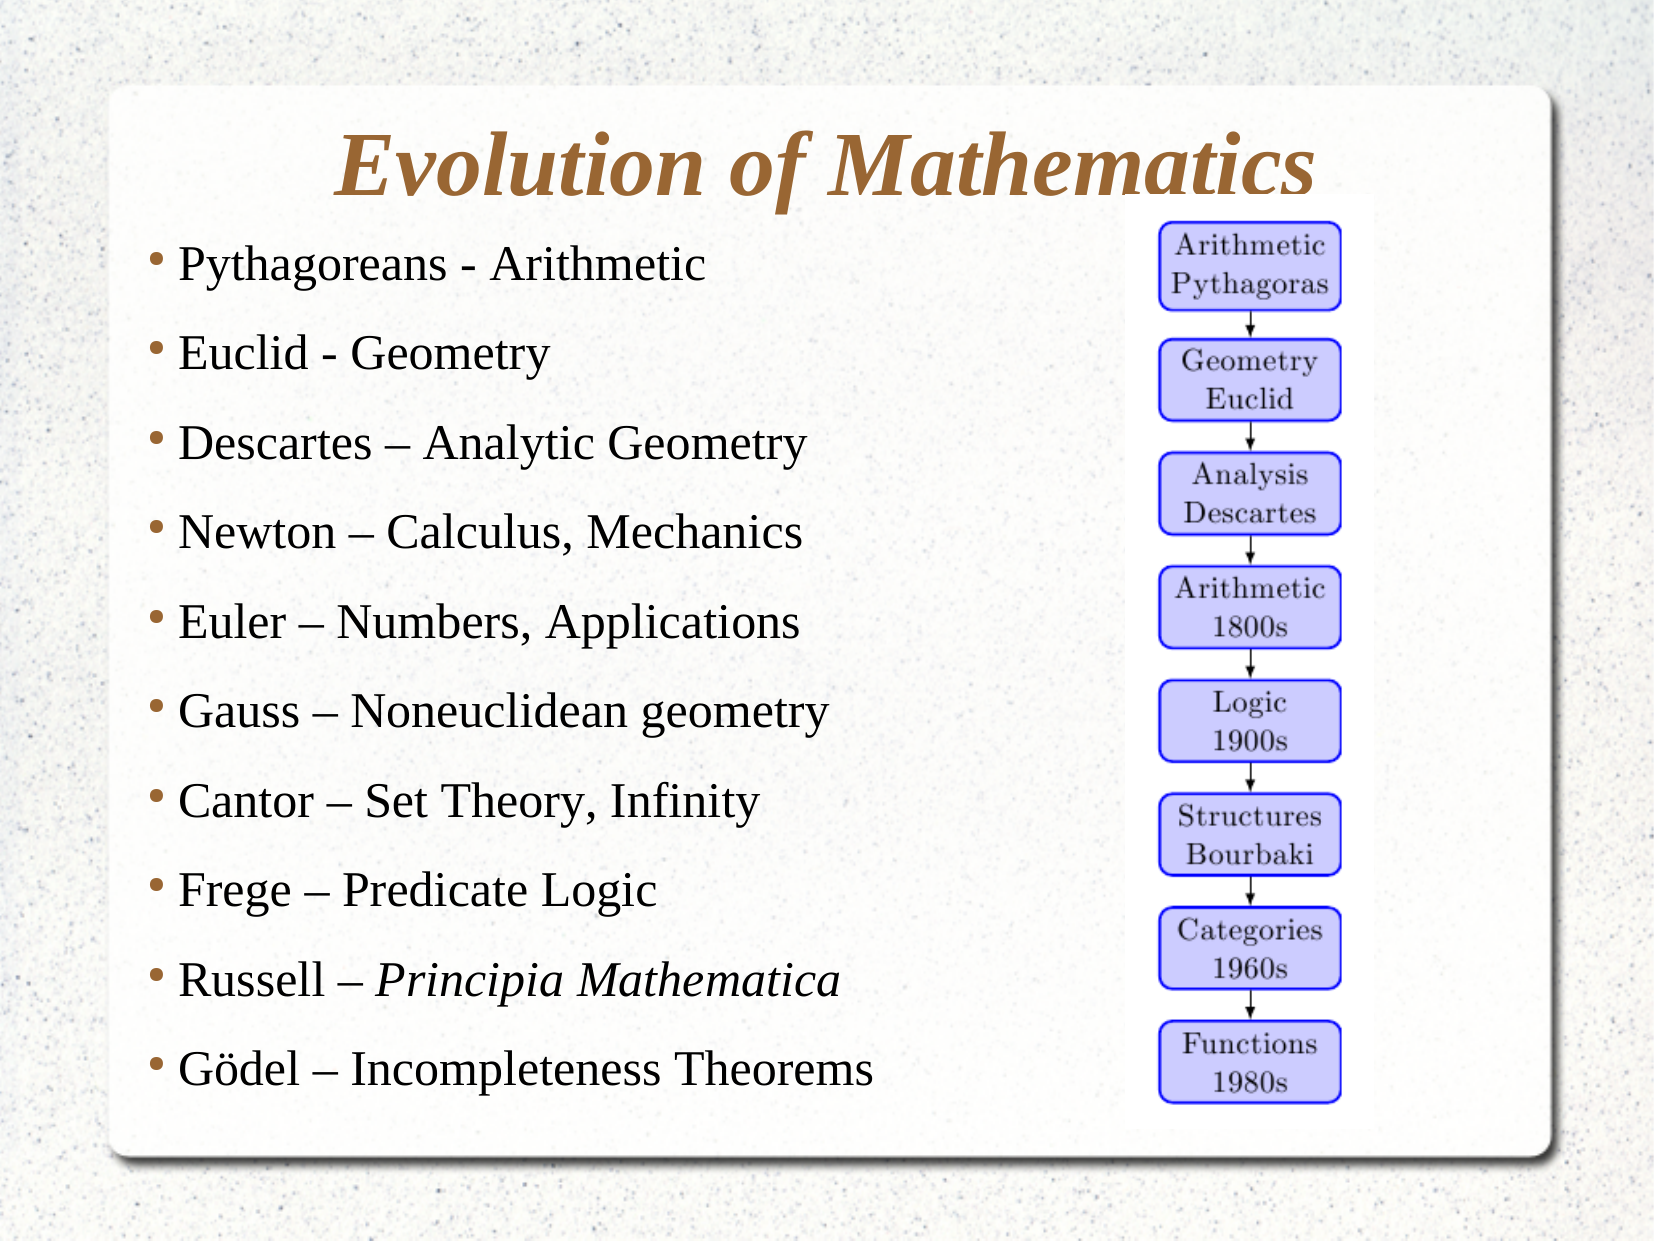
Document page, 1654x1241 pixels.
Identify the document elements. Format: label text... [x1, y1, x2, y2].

list Pythagoreans - Arithmetic Euclid - Geometry Descartes – Analytic Geometry Newton – Calculus, Mechanics Euler – Numbers, Applications Gauss – Noneuclidean geometry Cantor – Set Theory, Infinity Frege – Predicate Logic Russell – Principia Mathematica Gödel – Incompleteness Theorems [147, 230, 1456, 1213]
title Evolution of Mathematics [118, 55, 1536, 263]
picture [1125, 195, 1374, 1129]
